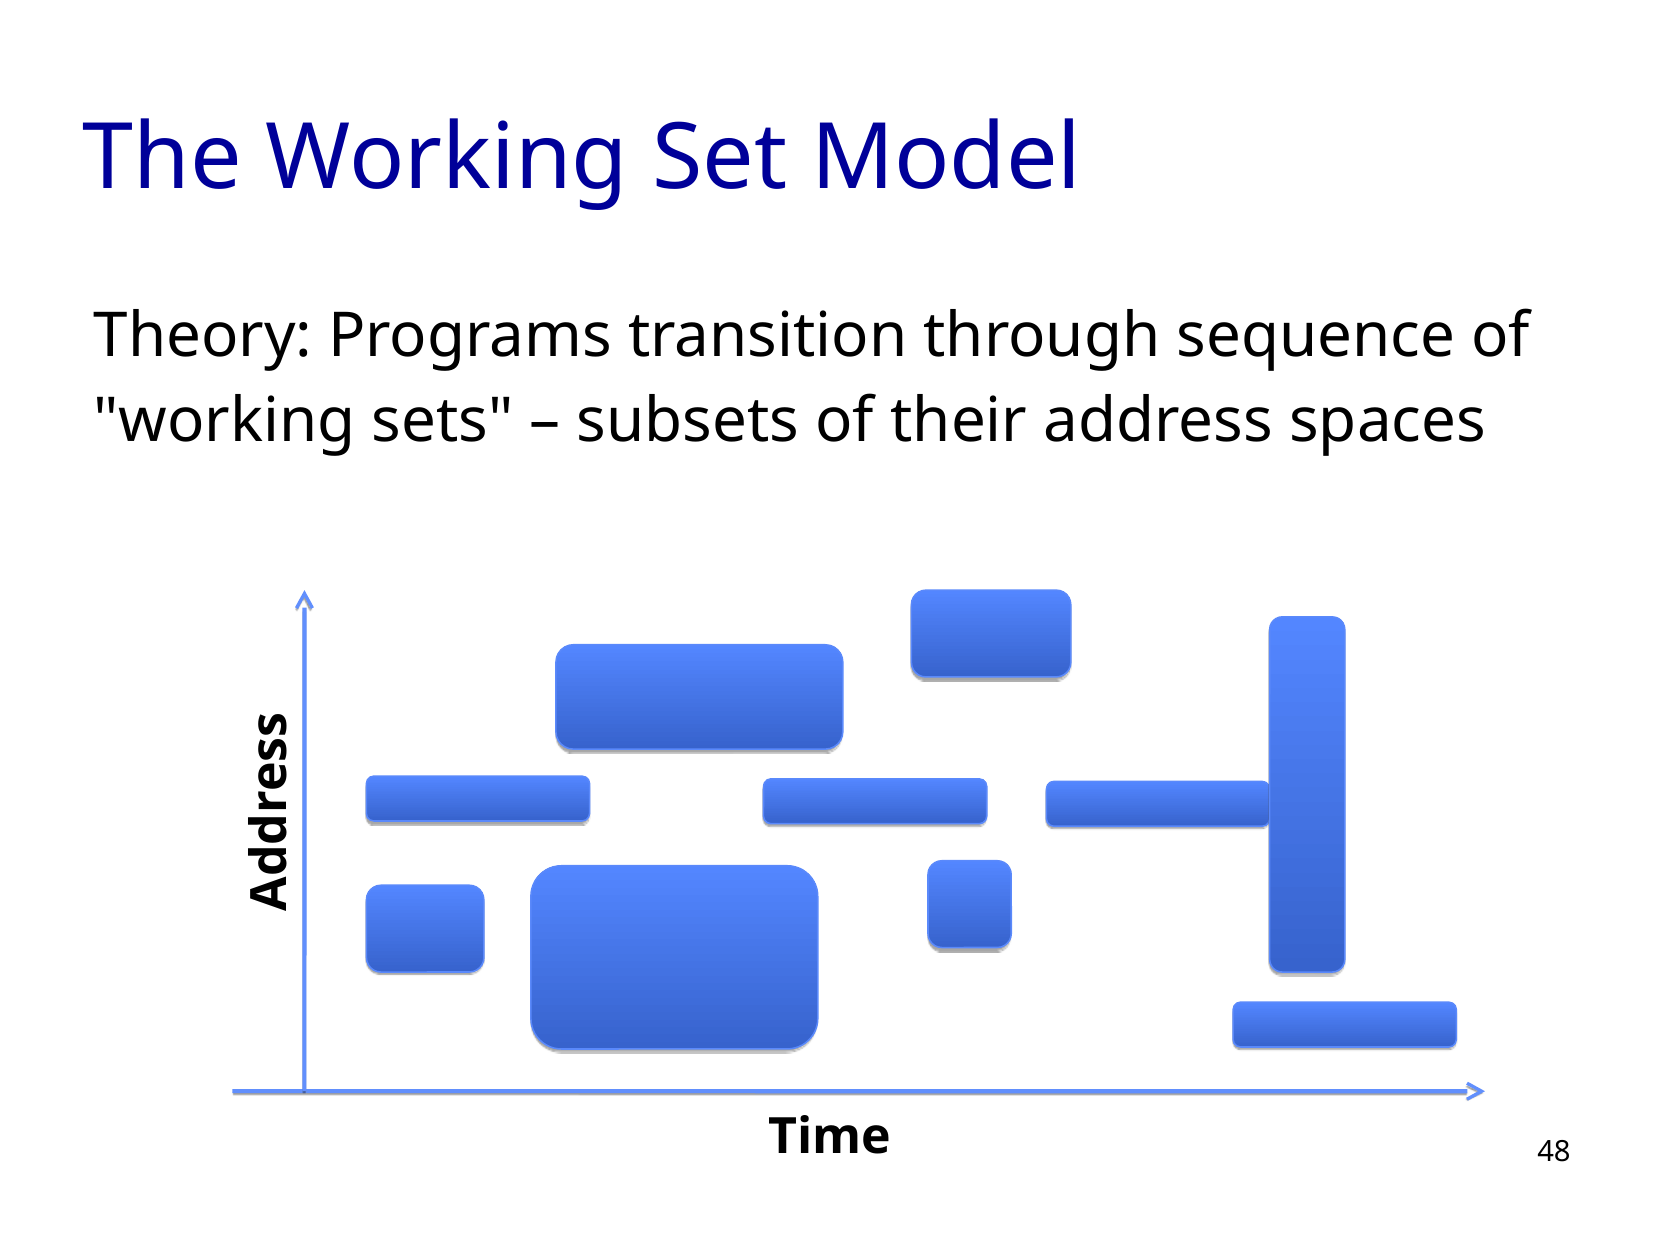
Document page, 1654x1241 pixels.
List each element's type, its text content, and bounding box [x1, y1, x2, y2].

title The Working Set Model [82, 49, 1571, 257]
text_box [1233, 1002, 1457, 1047]
text_box Time [753, 1096, 906, 1171]
text_box [911, 590, 1071, 677]
text_box [366, 776, 590, 821]
text_box [1046, 616, 1345, 973]
text_box [366, 885, 484, 973]
text_box [763, 778, 987, 824]
text_box [555, 644, 843, 750]
list Theory: Programs transition through sequence of "working sets" – subsets of their address spaces [60, 290, 1571, 481]
text_box [530, 865, 818, 1049]
text_box [927, 860, 1012, 948]
text_box Address [228, 697, 304, 926]
